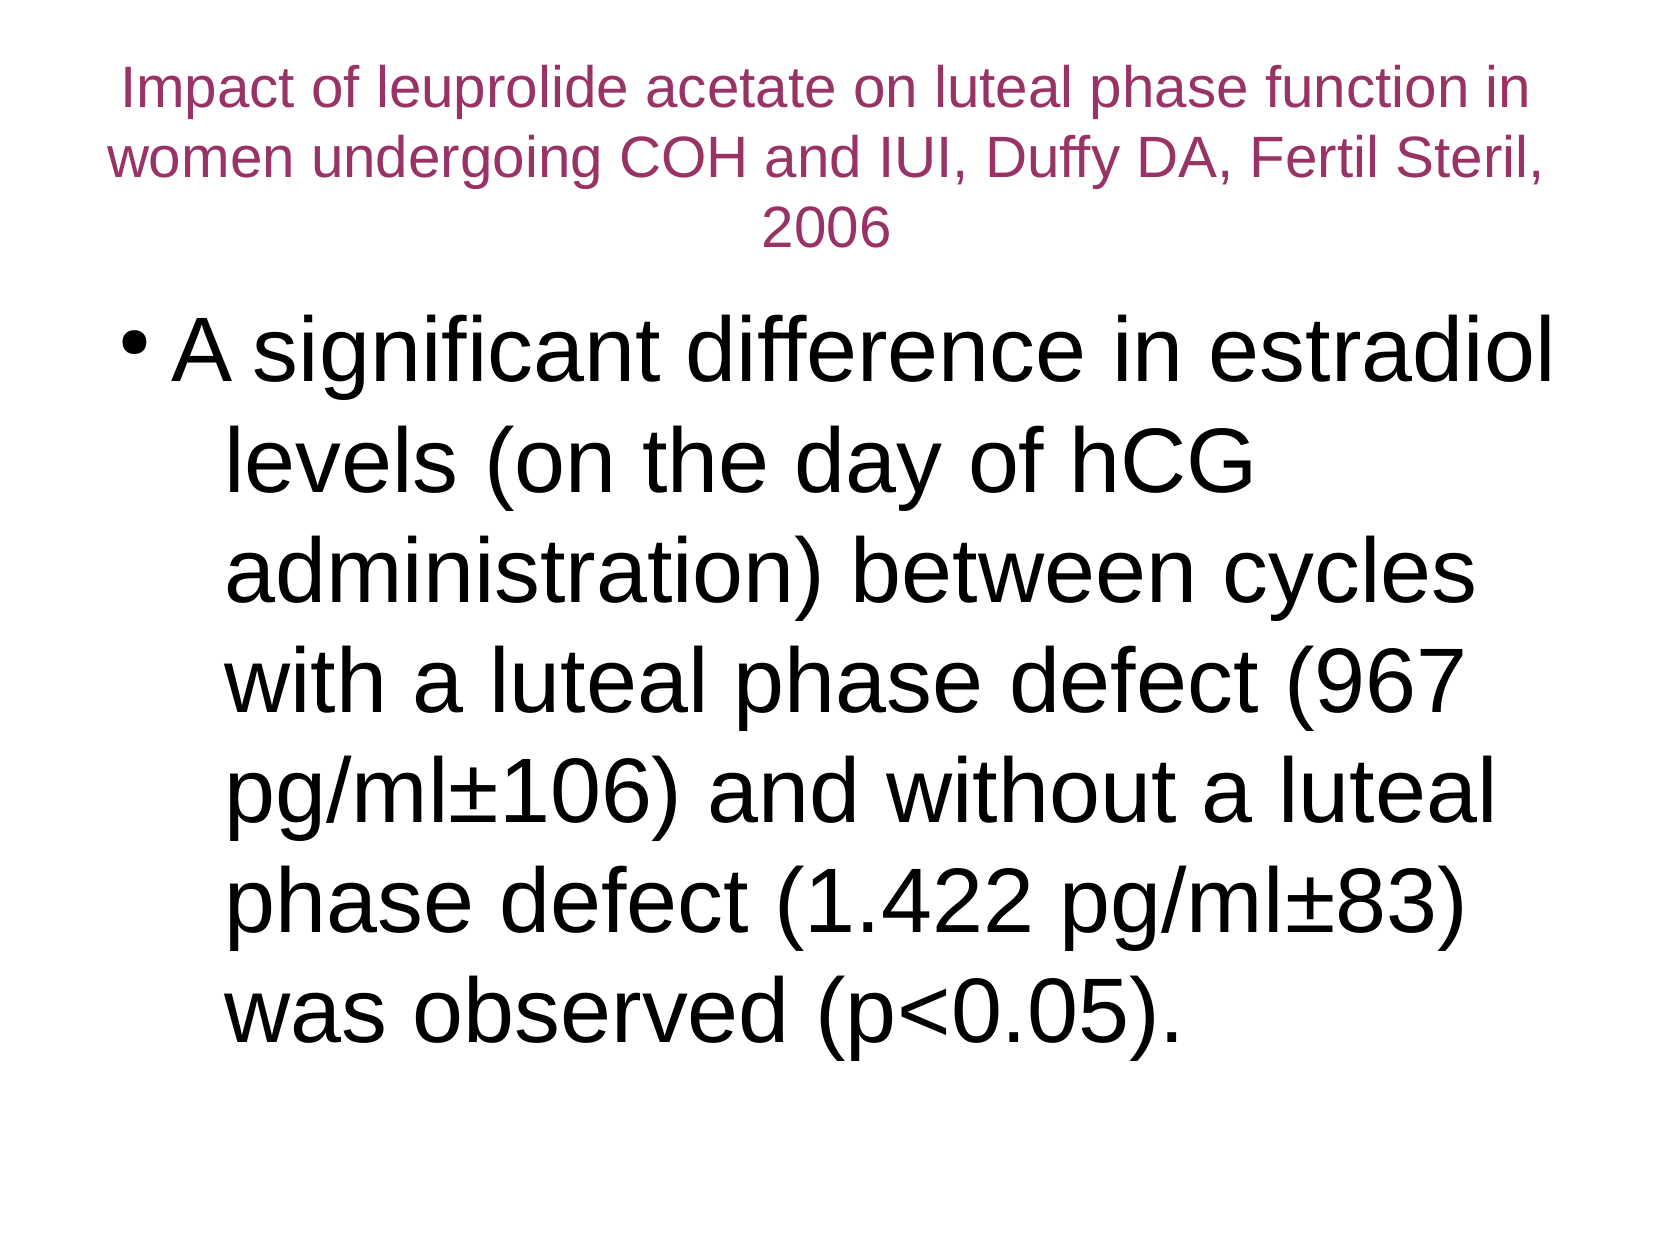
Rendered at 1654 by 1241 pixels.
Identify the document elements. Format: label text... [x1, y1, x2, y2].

list A significant difference in estradiol levels (on the day of hCG administration) between cycles with a luteal phase defect (967 pg/ml±106) and without a luteal phase defect (1.422 pg/ml±83) was observed (p<0.05). [82, 290, 1571, 1109]
title Impact of leuprolide acetate on luteal phase function in women undergoing COH and IUI, Duffy DA, Fertil Steril, 2006 [82, 49, 1571, 257]
